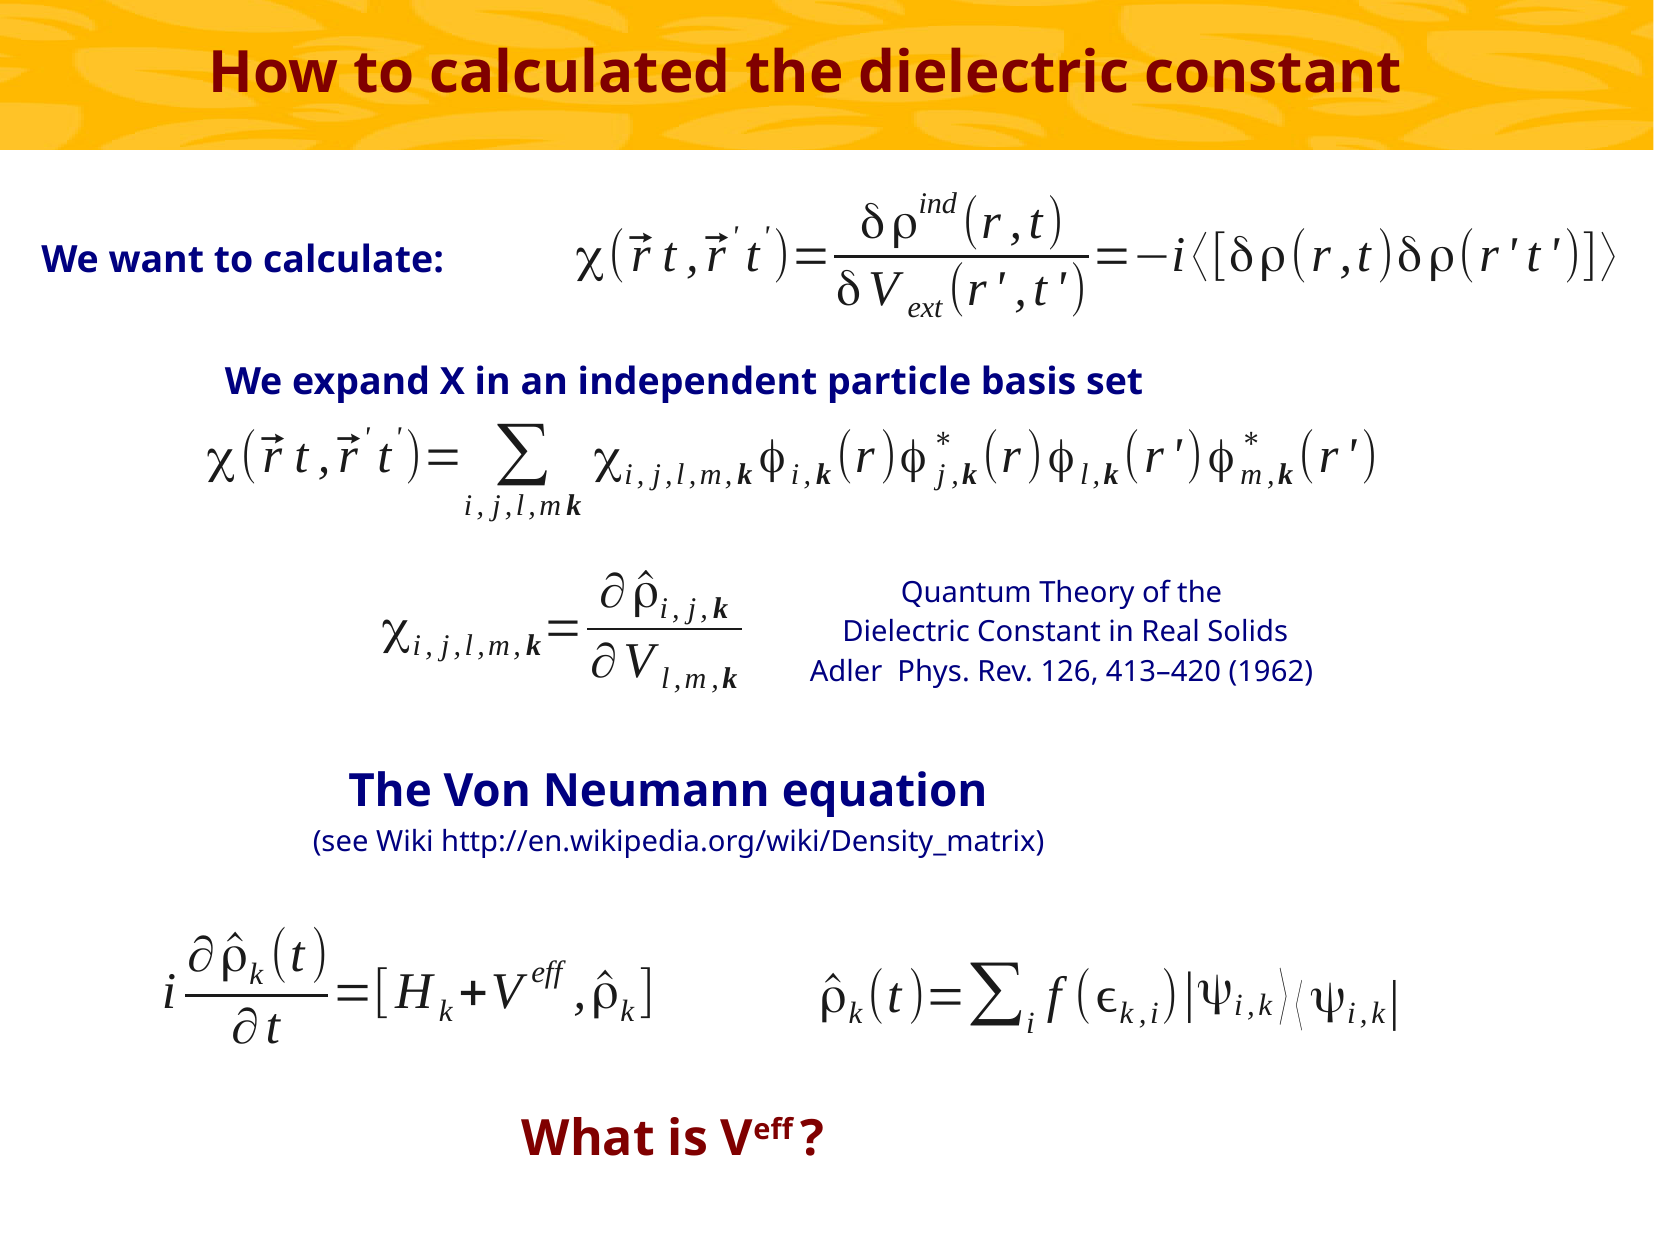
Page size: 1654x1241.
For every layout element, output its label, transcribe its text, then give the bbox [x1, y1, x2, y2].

chart [199, 420, 1385, 523]
chart [568, 186, 1624, 325]
text_box We want to calculate: [26, 225, 541, 302]
chart [155, 924, 661, 1056]
text_box We expand X in an independent particle basis set [210, 346, 1459, 424]
picture [0, 0, 1654, 150]
chart [375, 570, 751, 696]
text_box What is Veff ? [507, 1095, 931, 1202]
text_box How to calculated the dielectric constant [53, 23, 1558, 134]
chart [812, 959, 1411, 1041]
text_box The Von Neumann equation (see Wiki http://en.wikipedia.org/wiki/Density_matrix) [298, 750, 1216, 888]
text_box Quantum Theory of the Dielectric Constant in Real Solids Adler Phys. Rev. 126, 413–420 (1962) [795, 563, 1471, 721]
